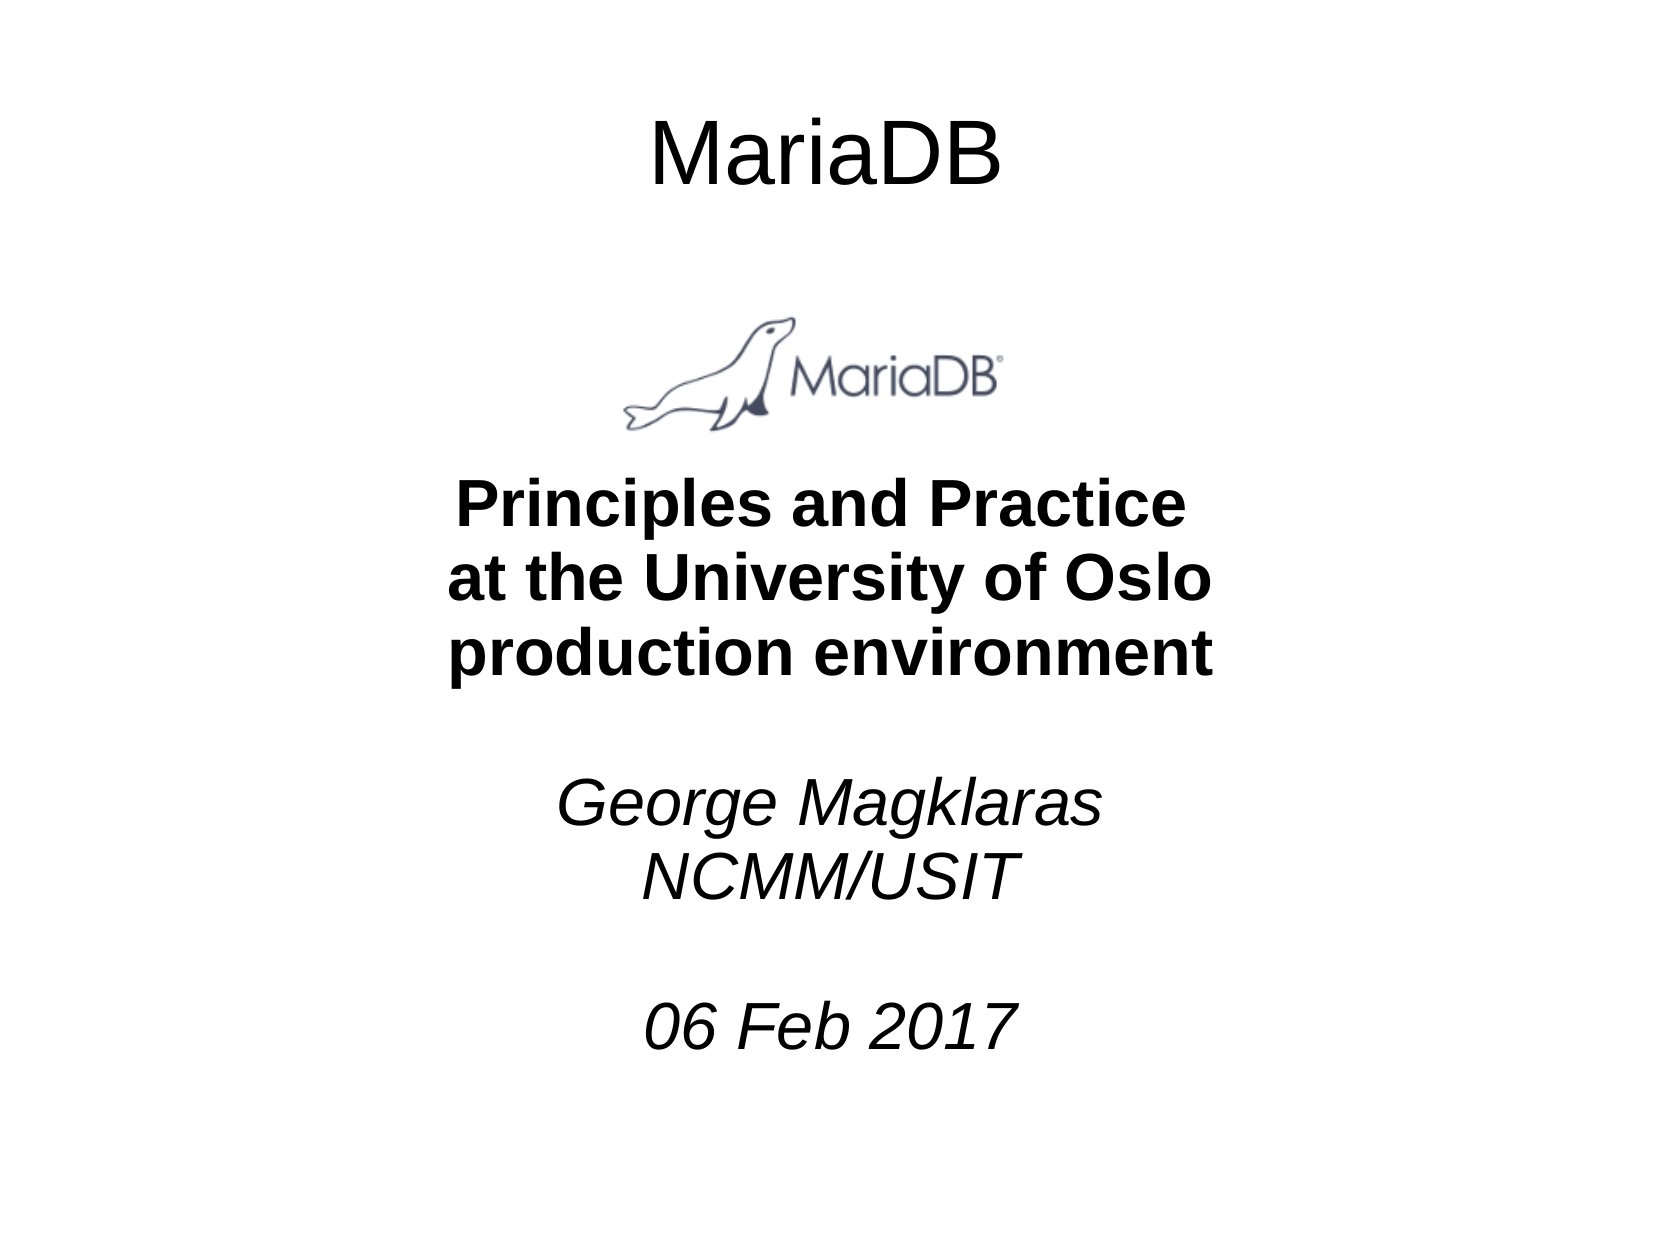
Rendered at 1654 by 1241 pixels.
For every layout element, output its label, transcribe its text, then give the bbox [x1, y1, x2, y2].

subtitle Principles and Practice at the University of Oslo production environment George Magklaras NCMM/USIT 06 Feb 2017 [86, 405, 1576, 1125]
picture [600, 284, 1036, 460]
title MariaDB [82, 49, 1571, 257]
